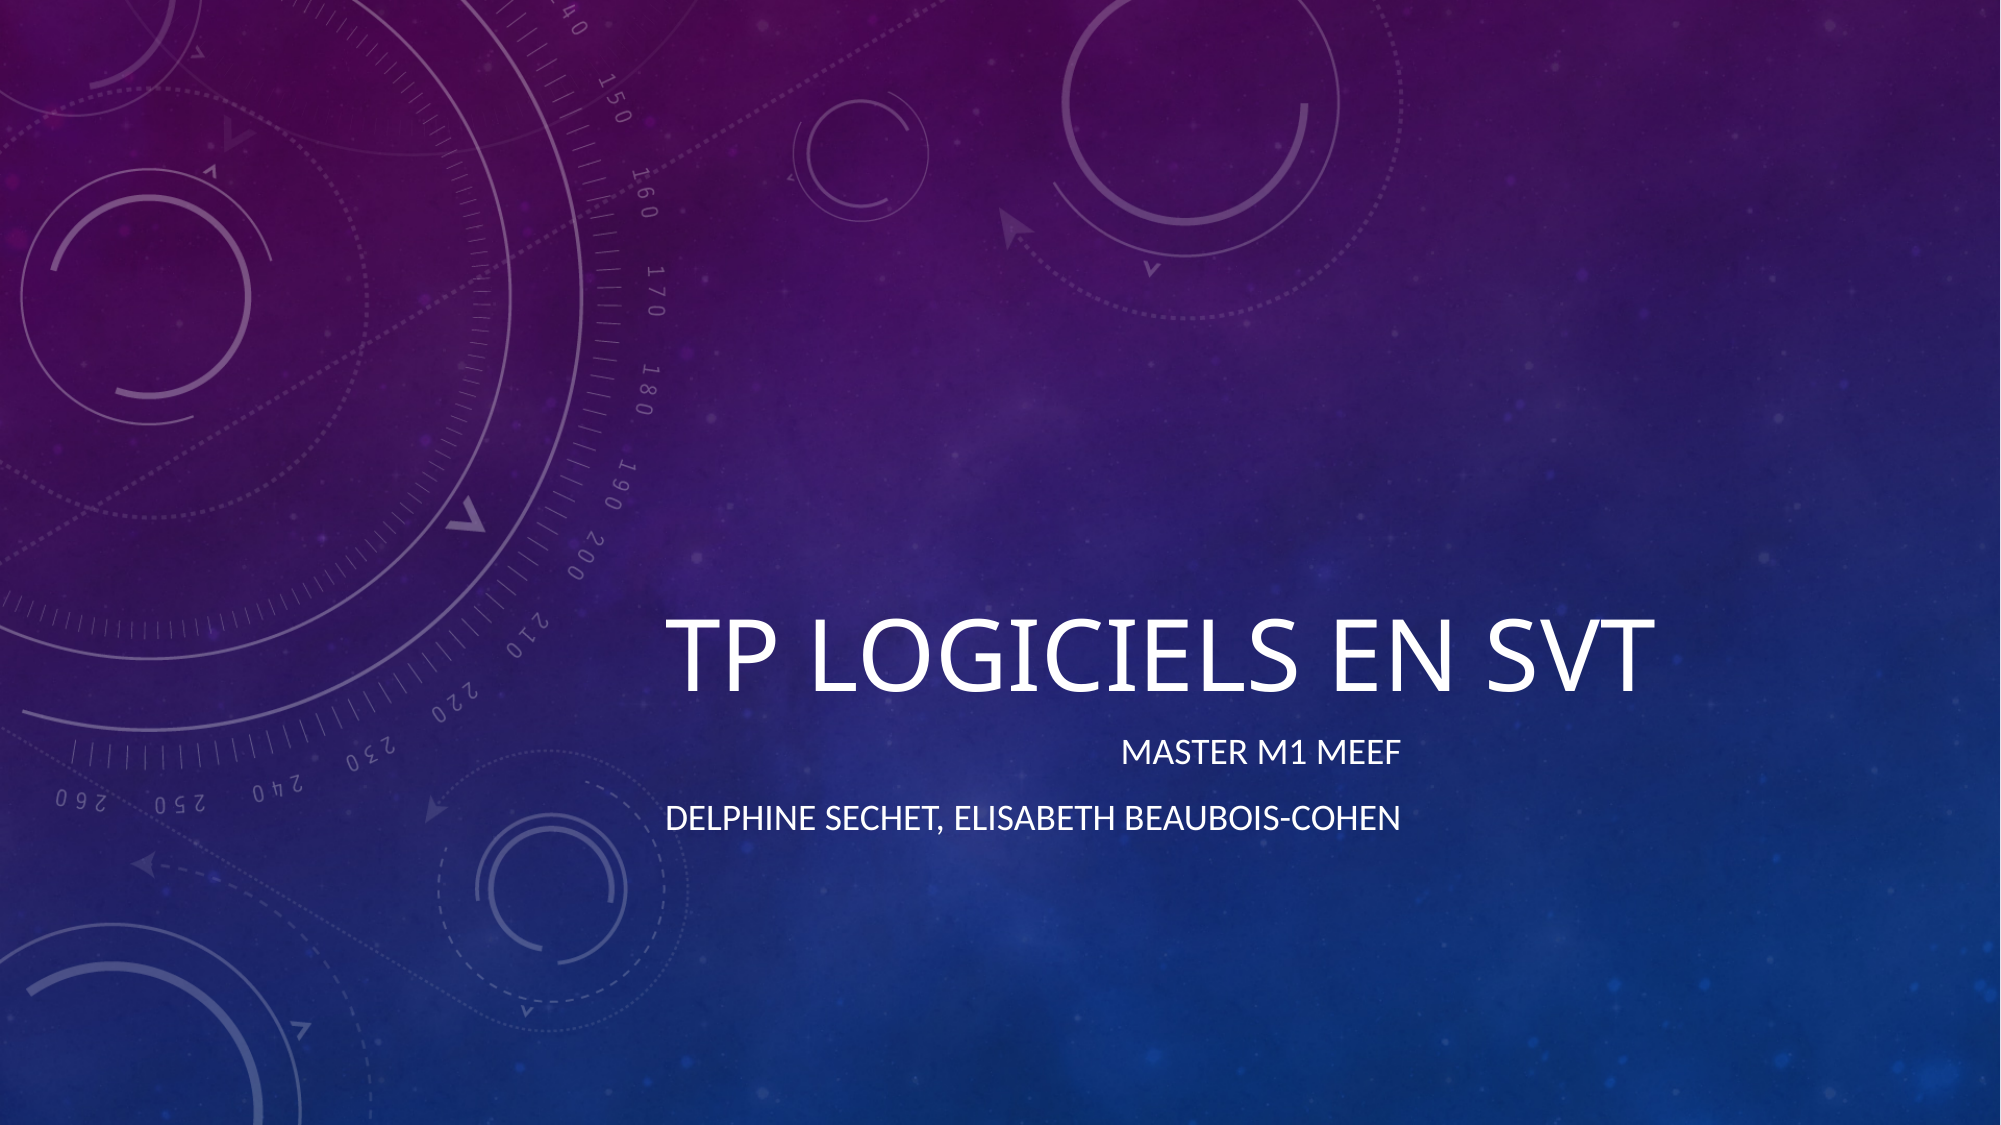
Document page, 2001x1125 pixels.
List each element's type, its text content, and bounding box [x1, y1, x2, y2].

subtitle Master M1 MEEF Delphine sechet, elisabeth Beaubois-cohen [650, 719, 1831, 951]
title TP LOGICIELS en svt [650, 322, 1831, 719]
